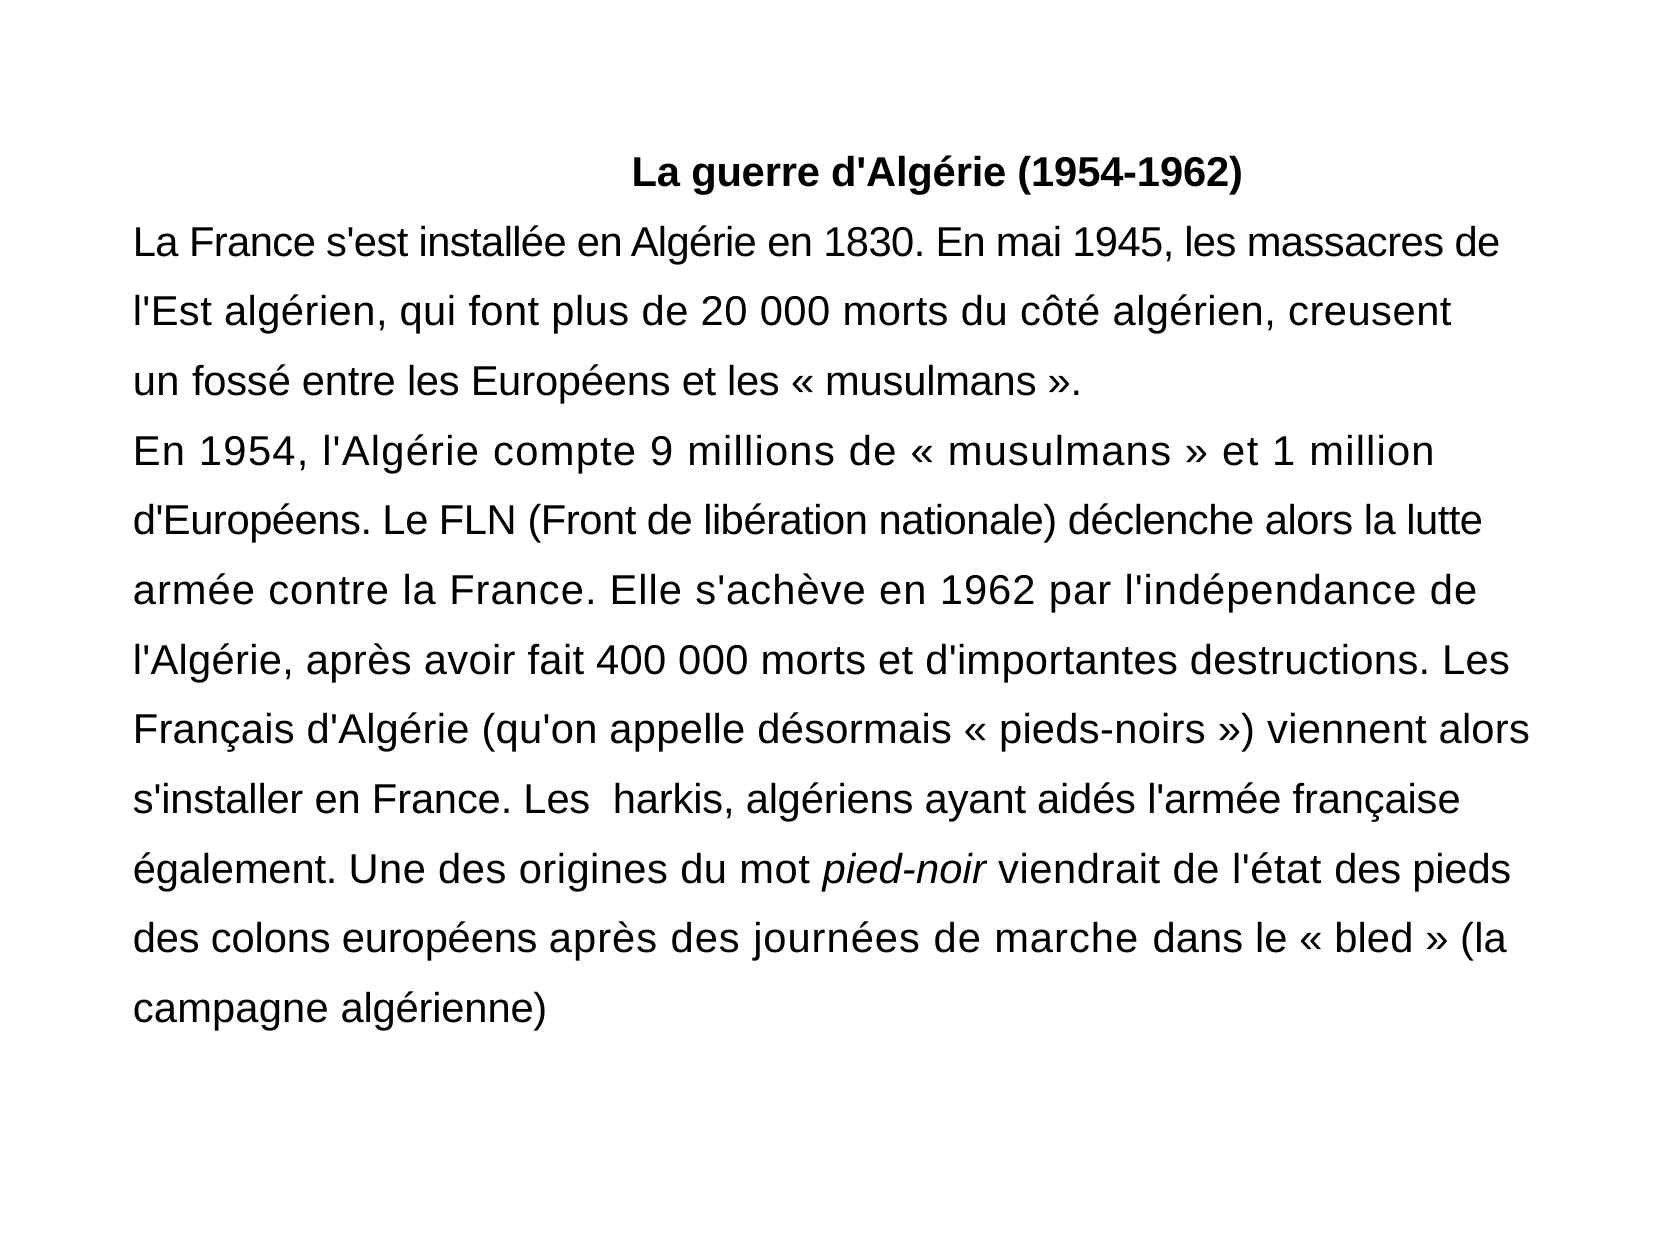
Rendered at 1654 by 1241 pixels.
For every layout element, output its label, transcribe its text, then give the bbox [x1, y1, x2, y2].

text_box La guerre d'Algérie (1954-1962) La France s'est installée en Algérie en 1830. En mai 1945, les massacres de l'Est algérien, qui font plus de 20 000 morts du côté algérien, creusent un fossé entre les Européens et les « musulmans ». En 1954, l'Algérie compte 9 millions de « musulmans » et 1 million d'Européens. Le FLN (Front de libération nationale) déclenche alors la lutte armée contre la France. Elle s'achève en 1962 par l'indépendance de l'Algérie, après avoir fait 400 000 morts et d'importantes destructions. Les Français d'Algérie (qu'on appelle désormais « pieds-noirs ») viennent alors s'installer en France. Les harkis, algériens ayant aidés l'armée française également. Une des origines du mot pied-noir viendrait de l'état des pieds des colons européens après des journées de marche dans le « bled » (la campagne algérienne) [118, 118, 1565, 1023]
